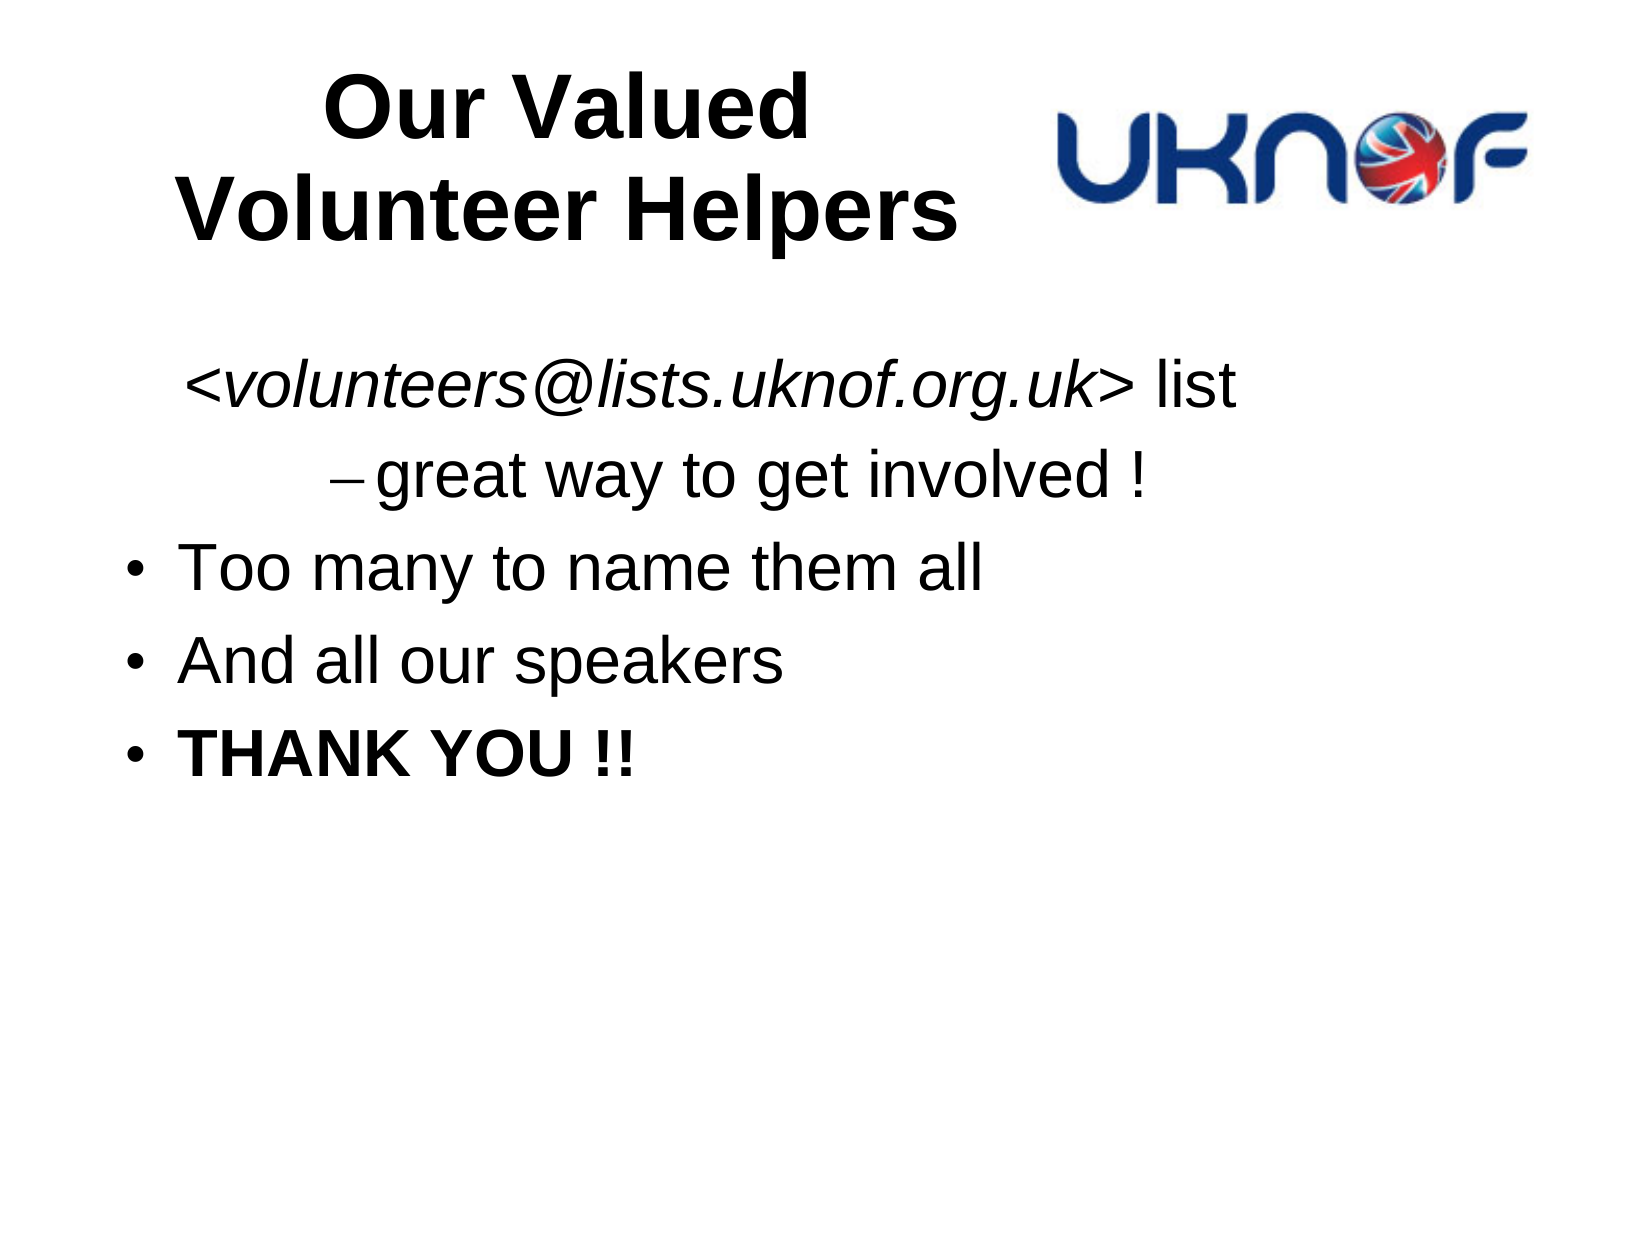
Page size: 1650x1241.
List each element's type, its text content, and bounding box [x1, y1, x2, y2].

picture [1050, 93, 1536, 225]
list <volunteers@lists.uknof.org.uk> list great way to get involved ! Too many to name them all And all our speakers THANK YOU !! [123, 346, 1524, 1181]
title Our Valued Volunteer Helpers [123, 37, 1013, 279]
